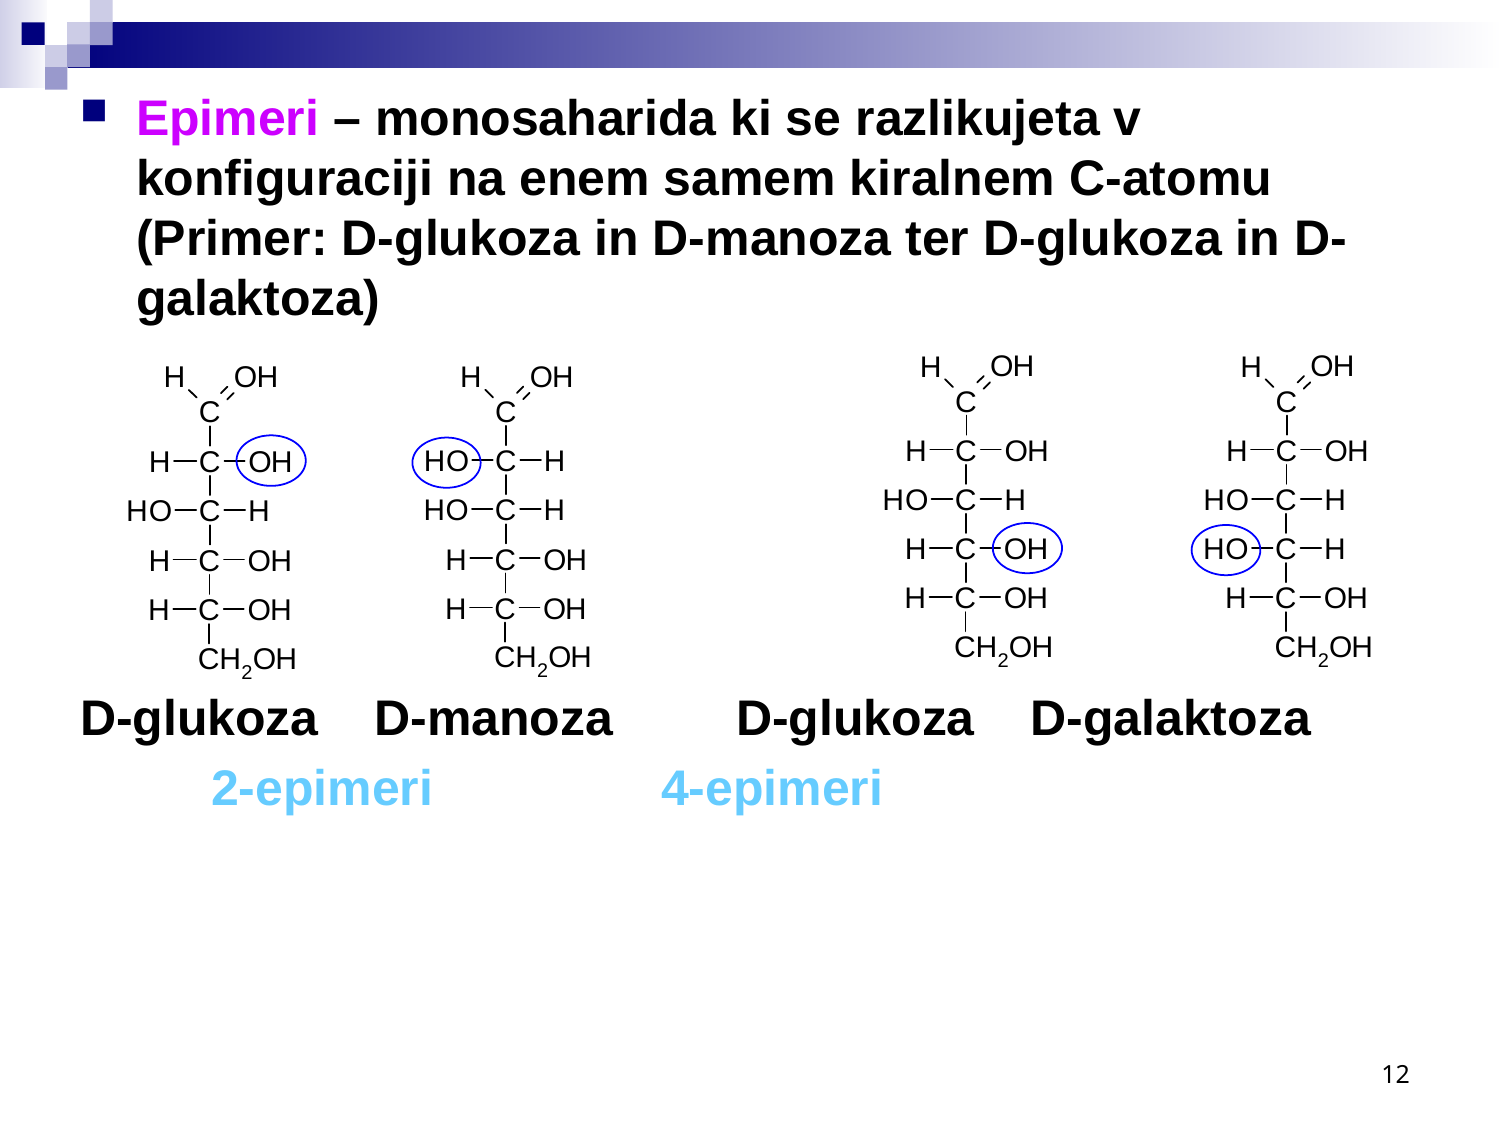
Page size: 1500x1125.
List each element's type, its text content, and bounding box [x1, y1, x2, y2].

chart [879, 350, 1070, 679]
slide_number <number> [1074, 1059, 1425, 1100]
picture [406, 360, 598, 688]
picture [879, 350, 1069, 678]
chart [123, 361, 314, 693]
chart [407, 361, 601, 690]
picture [1185, 350, 1380, 678]
picture [122, 360, 313, 690]
list Epimeri – monosaharida ki se razlikujeta v konfiguraciji na enem samem kiralnem C-atomu (Primer: D-glukoza in D-manoza ter D-glukoza in D-galaktoza) D-glukoza D-manoza D-glukoza D-galaktoza 2-epimeri 4-epimeri [64, 78, 1427, 1059]
